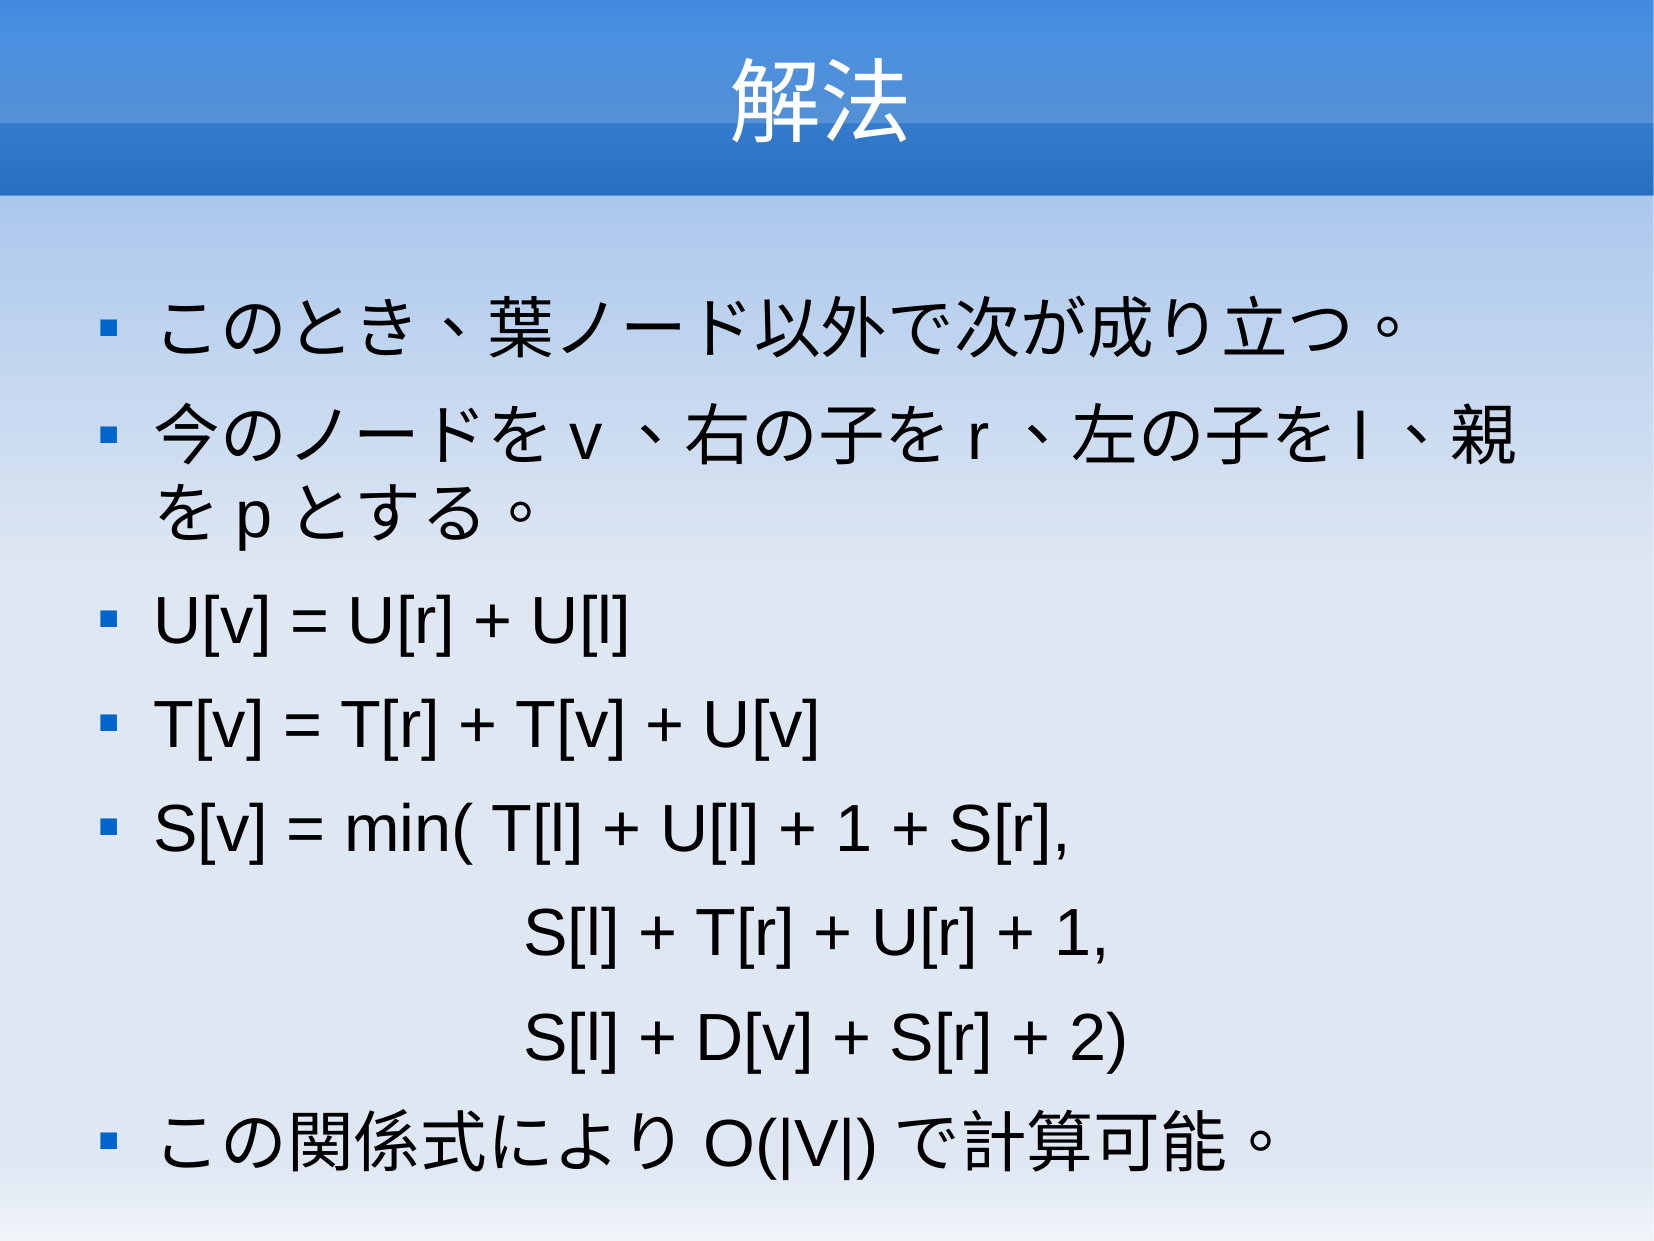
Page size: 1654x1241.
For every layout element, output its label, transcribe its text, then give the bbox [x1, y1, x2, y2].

picture [0, 0, 1654, 1241]
title 解法 [76, 7, 1565, 200]
list このとき、葉ノード以外で次が成り立つ。 今のノードをv、右の子をr、左の子をl、親をpとする。 U[v] = U[r] + U[l] T[v] = T[r] + T[v] + U[v] S[v] = min( T[l] + U[l] + 1 + S[r], S[l] + T[r] + U[r] + 1, S[l] + D[v] + S[r] + 2) この関係式によりO(|V|)で計算可能。 [82, 290, 1571, 1182]
